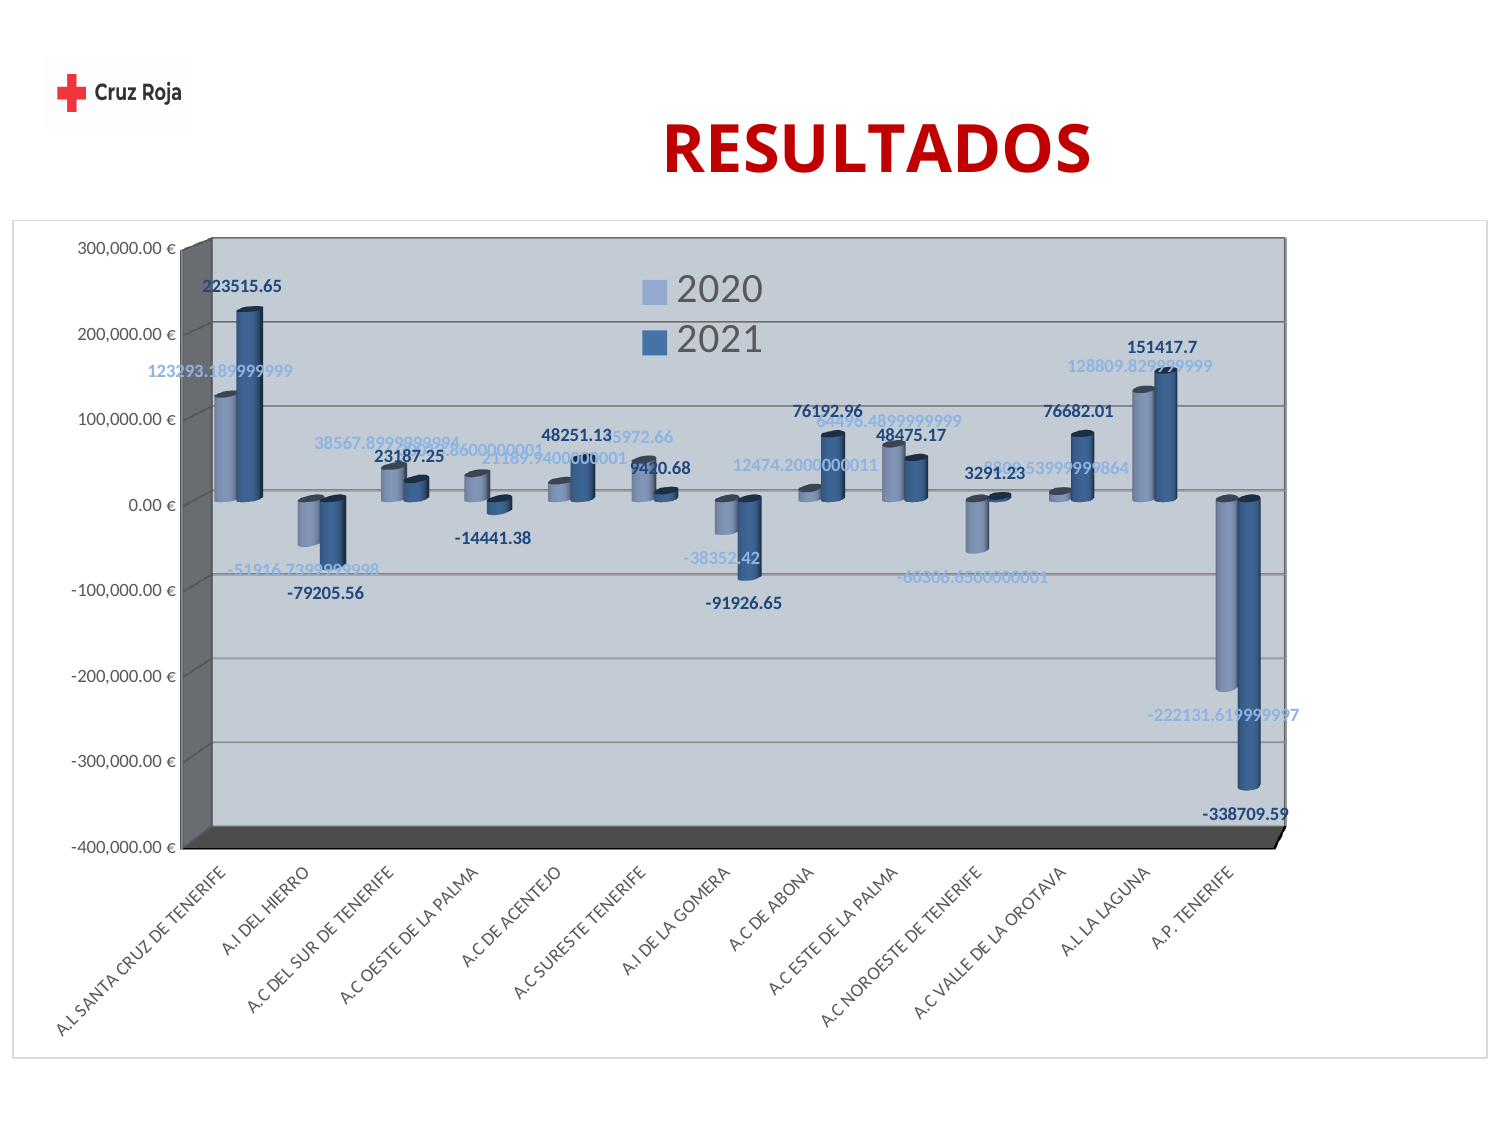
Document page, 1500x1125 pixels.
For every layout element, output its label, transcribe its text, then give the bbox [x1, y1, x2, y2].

chart [11, 219, 1489, 1059]
title RESULTADOS [283, 107, 1471, 196]
